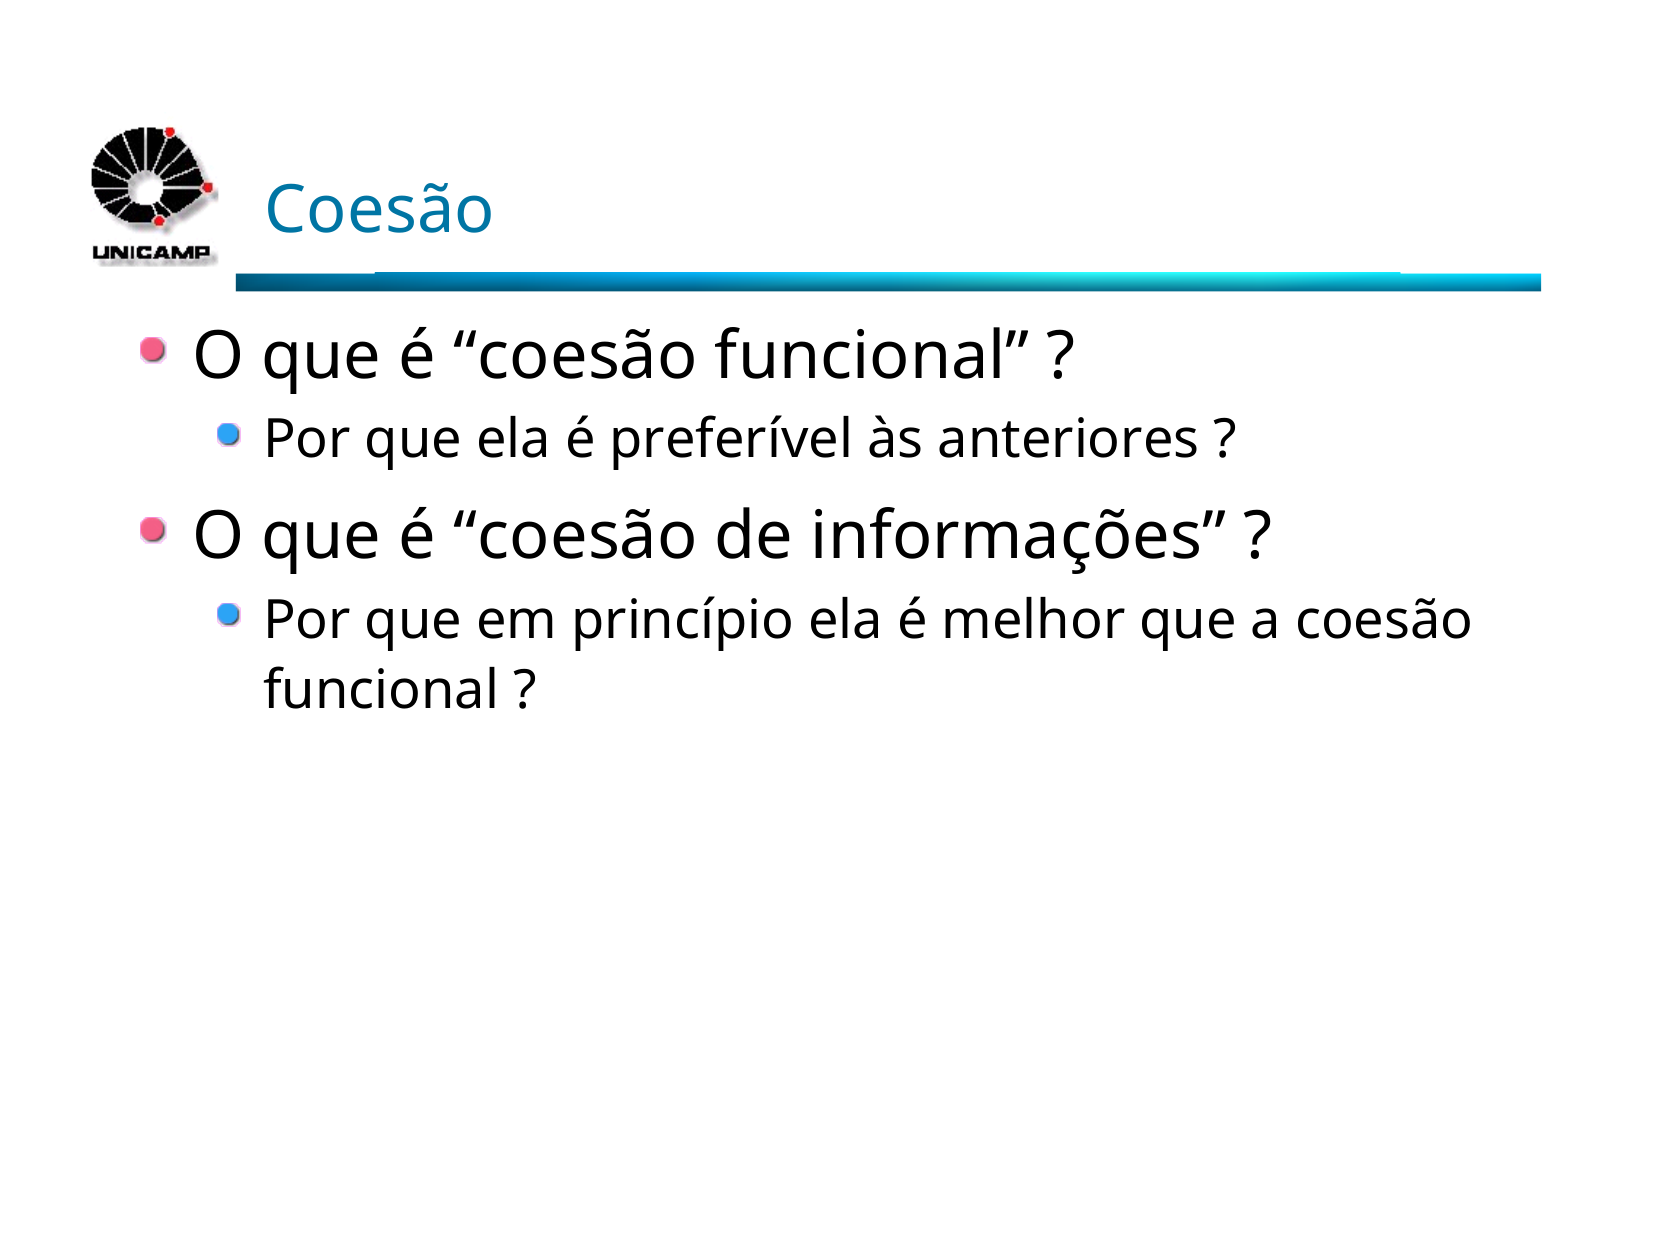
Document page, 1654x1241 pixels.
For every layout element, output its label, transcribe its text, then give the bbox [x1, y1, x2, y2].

list O que é “coesão funcional” ? Por que ela é preferível às anteriores ? O que é “coesão de informações” ? Por que em princípio ela é melhor que a coesão funcional ? [121, 309, 1534, 1167]
picture [125, 272, 1654, 295]
title Coesão [264, 57, 1534, 250]
